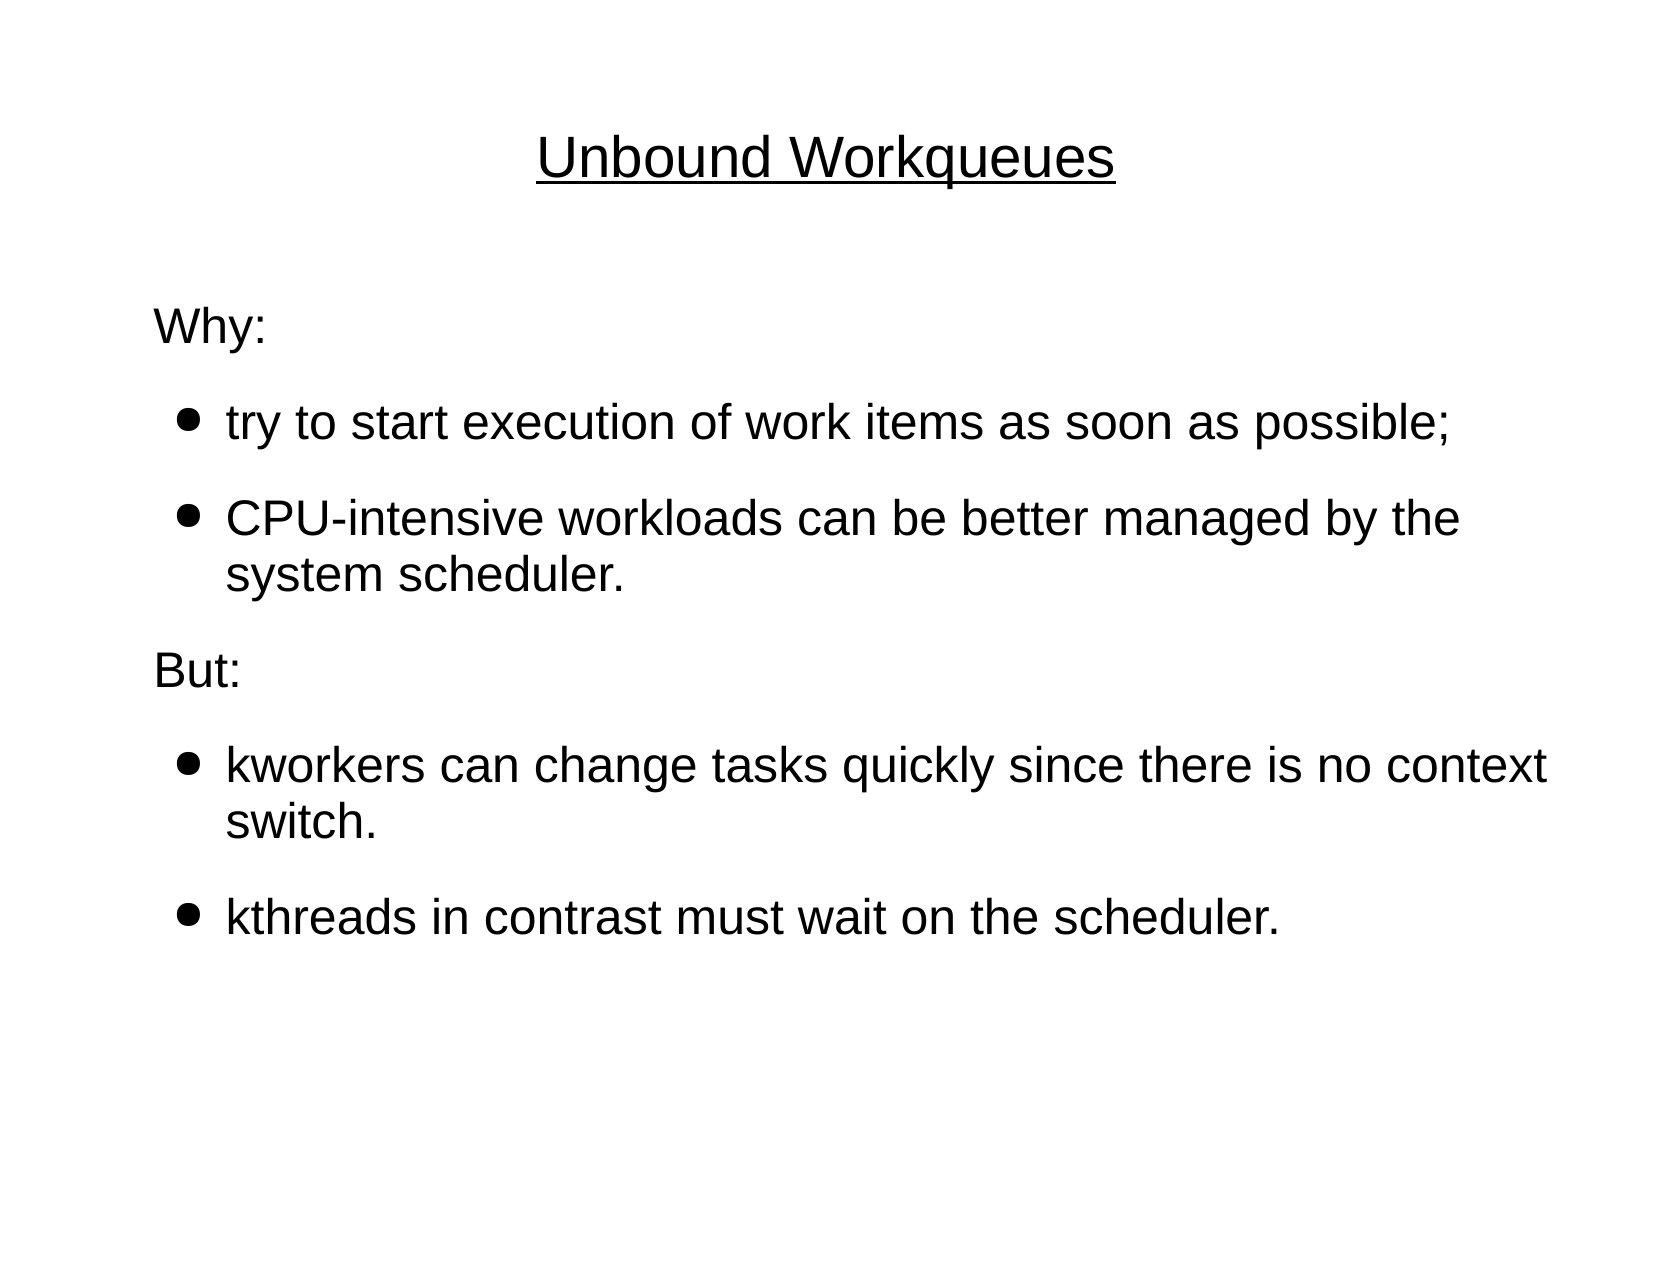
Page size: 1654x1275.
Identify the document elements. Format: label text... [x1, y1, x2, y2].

title Unbound Workqueues [82, 50, 1571, 264]
list Why: try to start execution of work items as soon as possible; CPU-intensive workloads can be better managed by the system scheduler. But: kworkers can change tasks quickly since there is no context switch. kthreads in contrast must wait on the scheduler. [82, 298, 1571, 1038]
